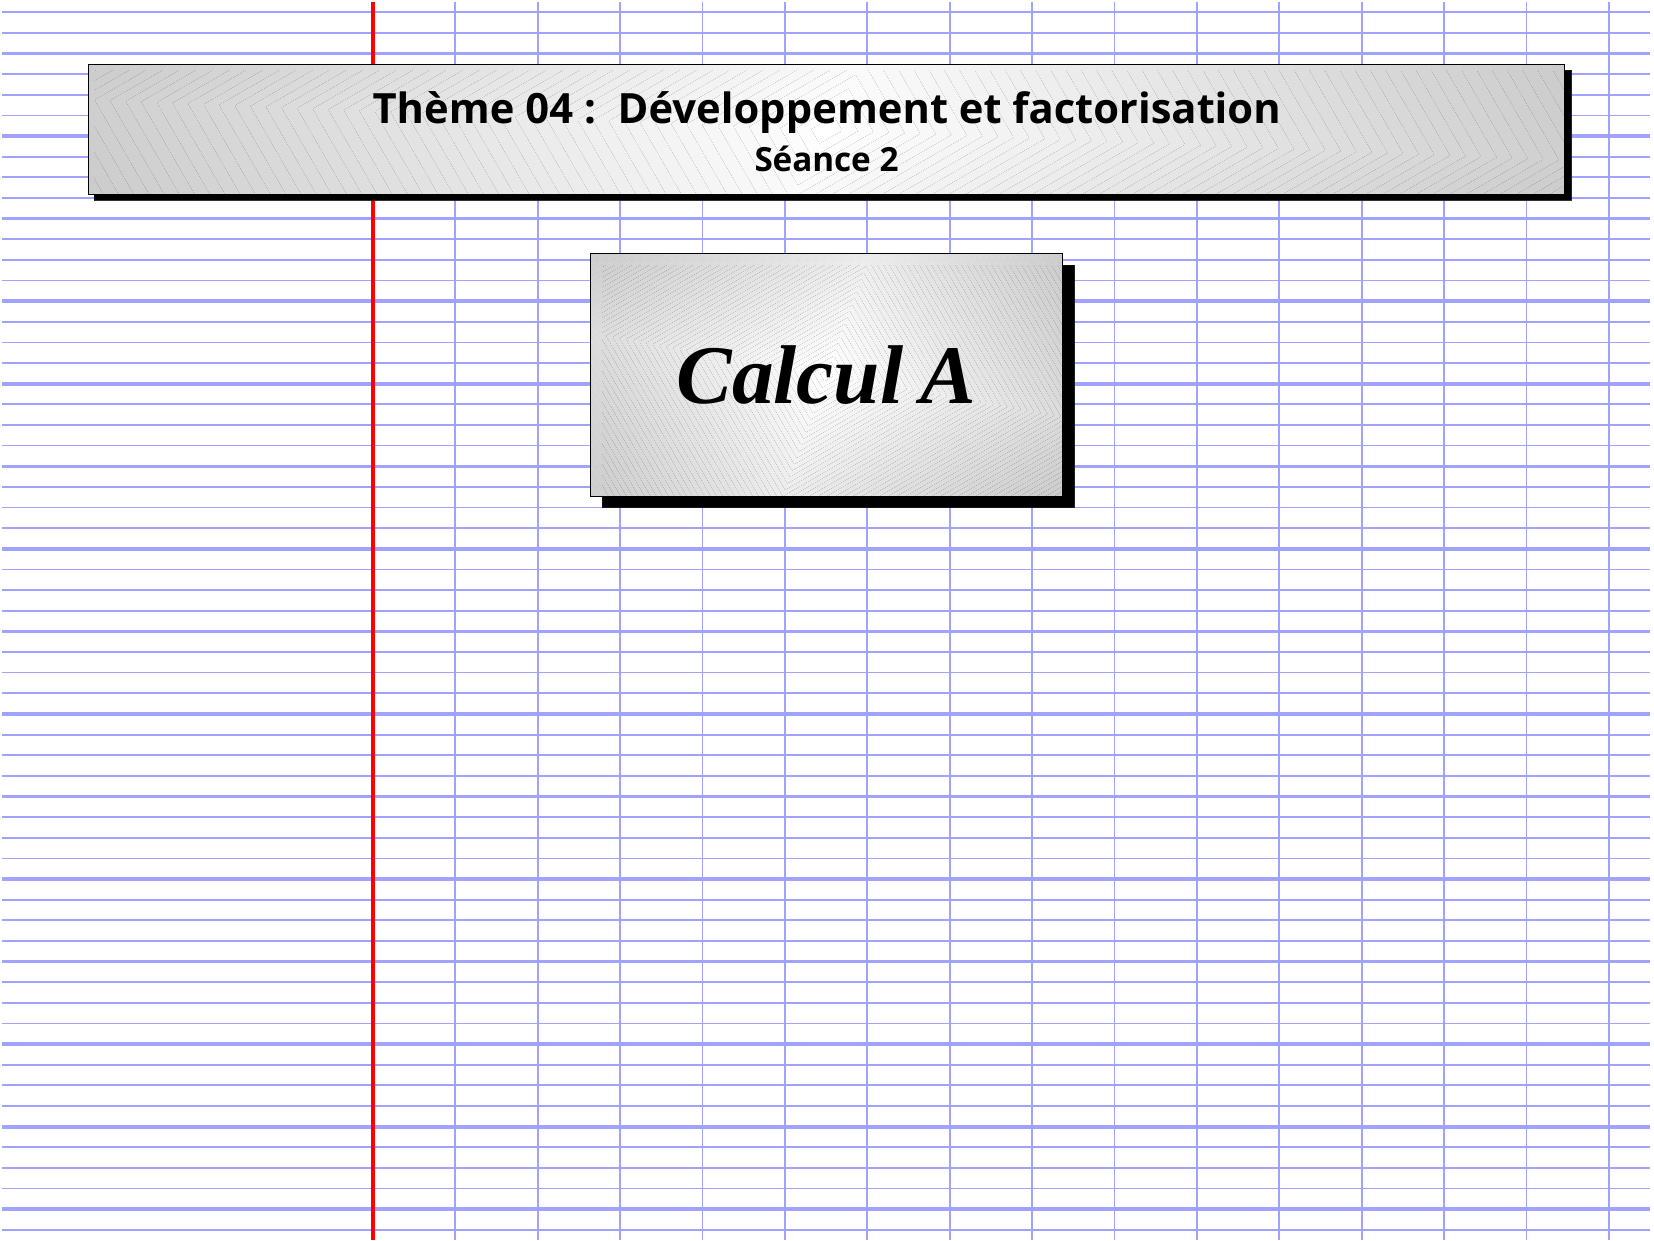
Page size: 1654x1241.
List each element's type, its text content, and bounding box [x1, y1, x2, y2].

text_box Thème 04 : Développement et factorisation Séance 2 [88, 64, 1565, 195]
picture [0, 0, 1654, 1241]
text_box Calcul A [590, 253, 1063, 497]
